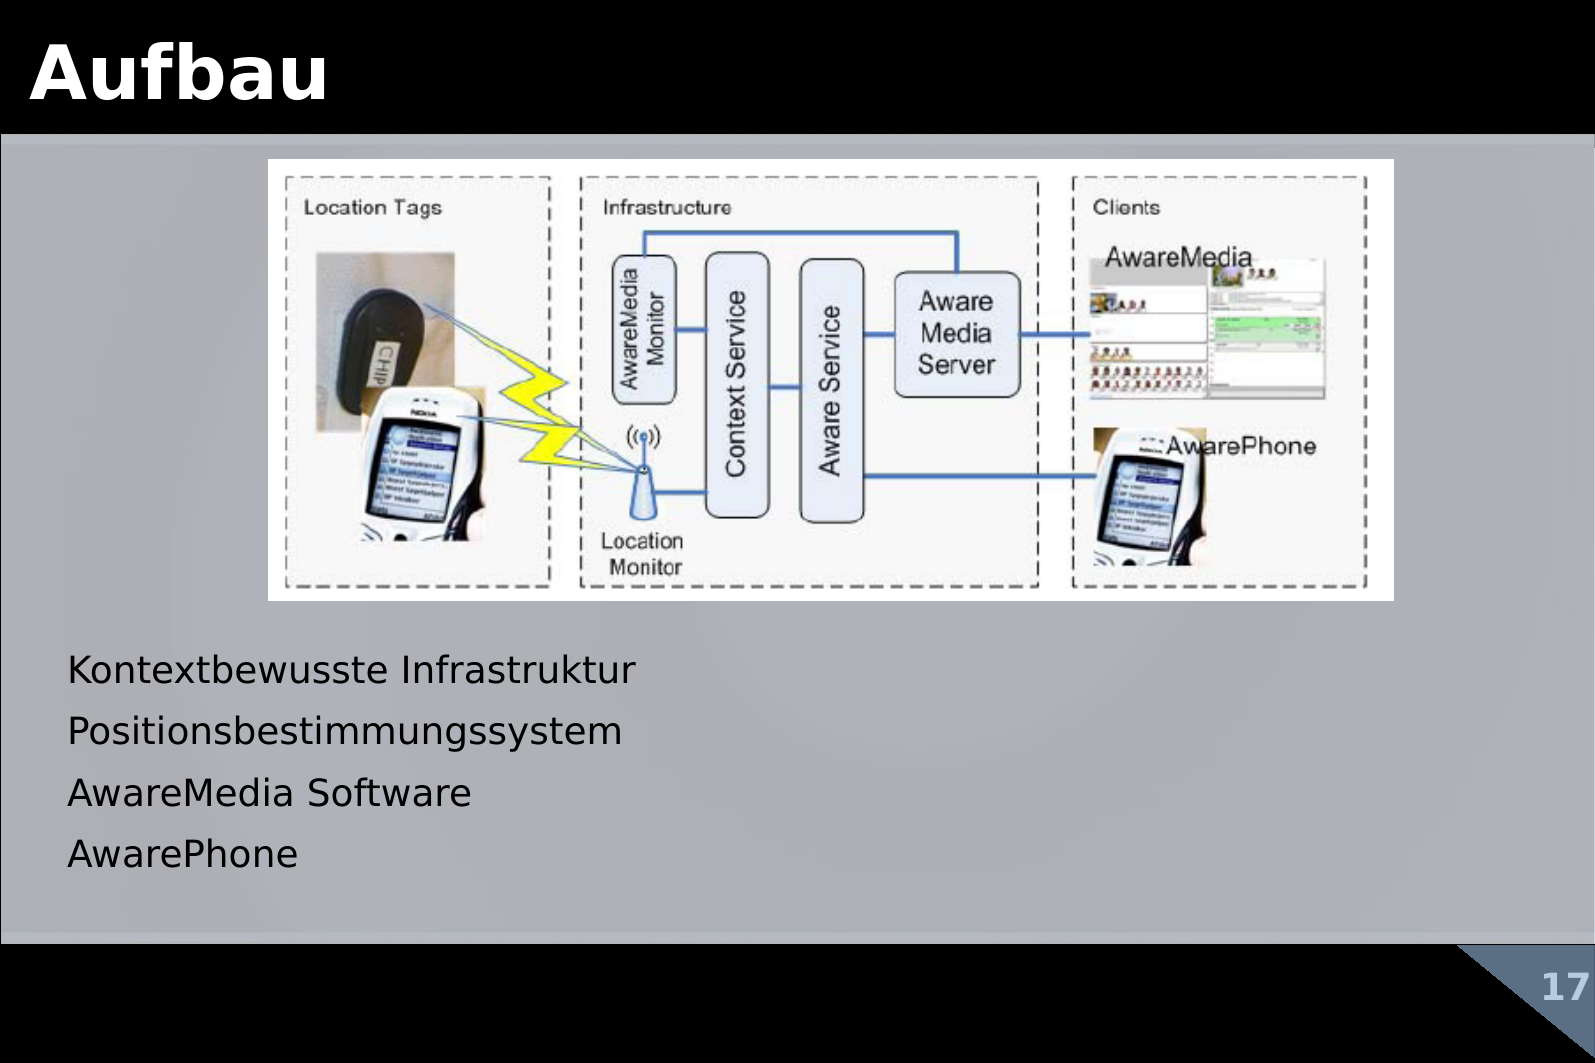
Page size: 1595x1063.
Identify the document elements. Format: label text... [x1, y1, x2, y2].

list Kontextbewusste Infrastruktur Positionsbestimmungssystem AwareMedia Software AwarePhone [29, 648, 1536, 915]
title Aufbau [29, 29, 1465, 119]
picture [268, 159, 1394, 601]
